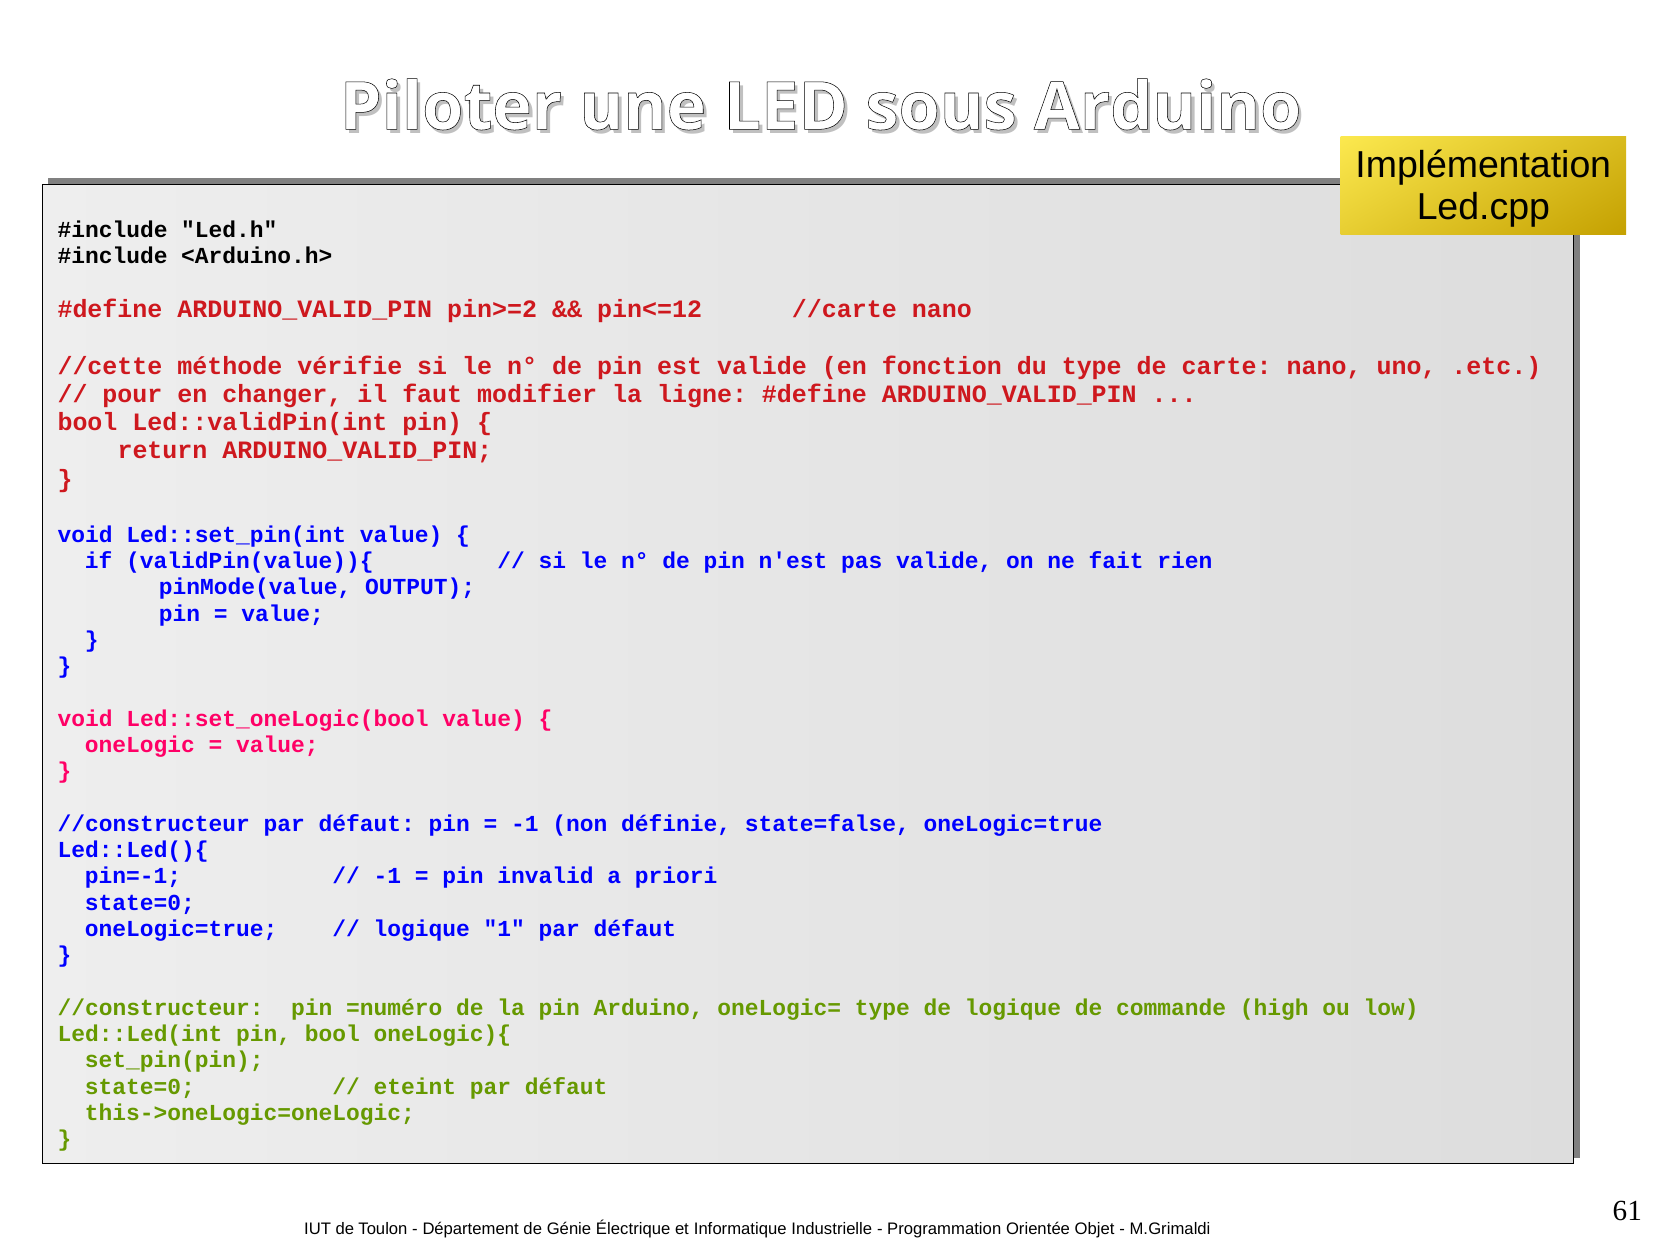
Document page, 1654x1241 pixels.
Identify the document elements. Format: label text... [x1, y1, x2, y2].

title Piloter une LED sous Arduino [76, 0, 1565, 178]
text_box Implémentation Led.cpp [1340, 136, 1627, 235]
text_box #include "Led.h" #include <Arduino.h> #define ARDUINO_VALID_PIN pin>=2 && pin<=12 //carte nano //cette méthode vérifie si le n° de pin est valide (en fonction du type de carte: nano, uno, .etc.) // pour en changer, il faut modifier la ligne: #define ARDUINO_VALID_PIN ... bool Led::validPin(int pin) { return ARDUINO_VALID_PIN; } void Led::set_pin(int value) { if (validPin(value)){ // si le n° de pin n'est pas valide, on ne fait rien pinMode(value, OUTPUT); pin = value; } } void Led::set_oneLogic(bool value) { oneLogic = value; } //constructeur par défaut: pin = -1 (non définie, state=false, oneLogic=true Led::Led(){ pin=-1; // -1 = pin invalid a priori state=0; oneLogic=true; // logique "1" par défaut } //constructeur: pin =numéro de la pin Arduino, oneLogic= type de logique de commande (high ou low) Led::Led(int pin, bool oneLogic){ set_pin(pin); state=0; // eteint par défaut this->oneLogic=oneLogic; } [42, 184, 1574, 1164]
